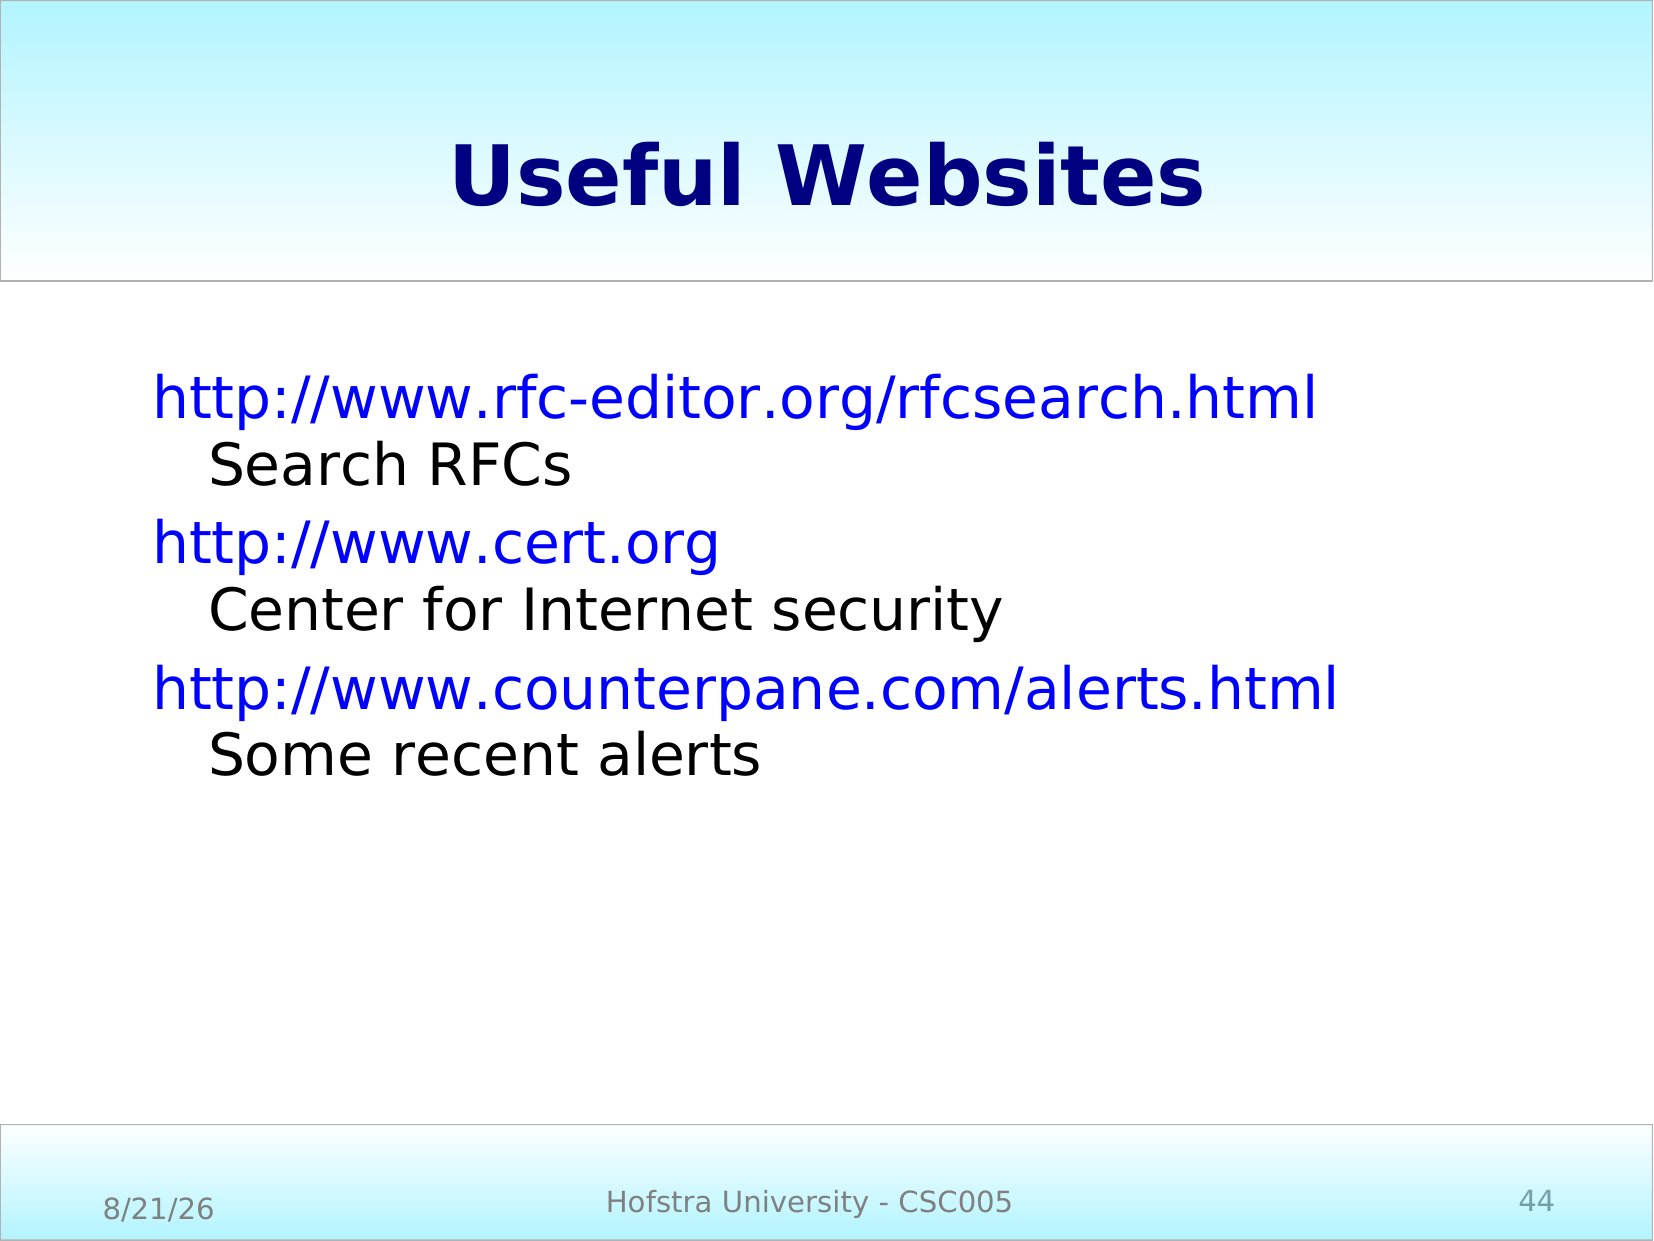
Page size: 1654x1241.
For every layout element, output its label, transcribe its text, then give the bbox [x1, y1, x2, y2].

title Useful Websites [123, 87, 1533, 233]
list http://www.rfc-editor.org/rfcsearch.html Search RFCs http://www.cert.org Center for Internet security http://www.counterpane.com/alerts.html Some recent alerts [137, 358, 1578, 1103]
